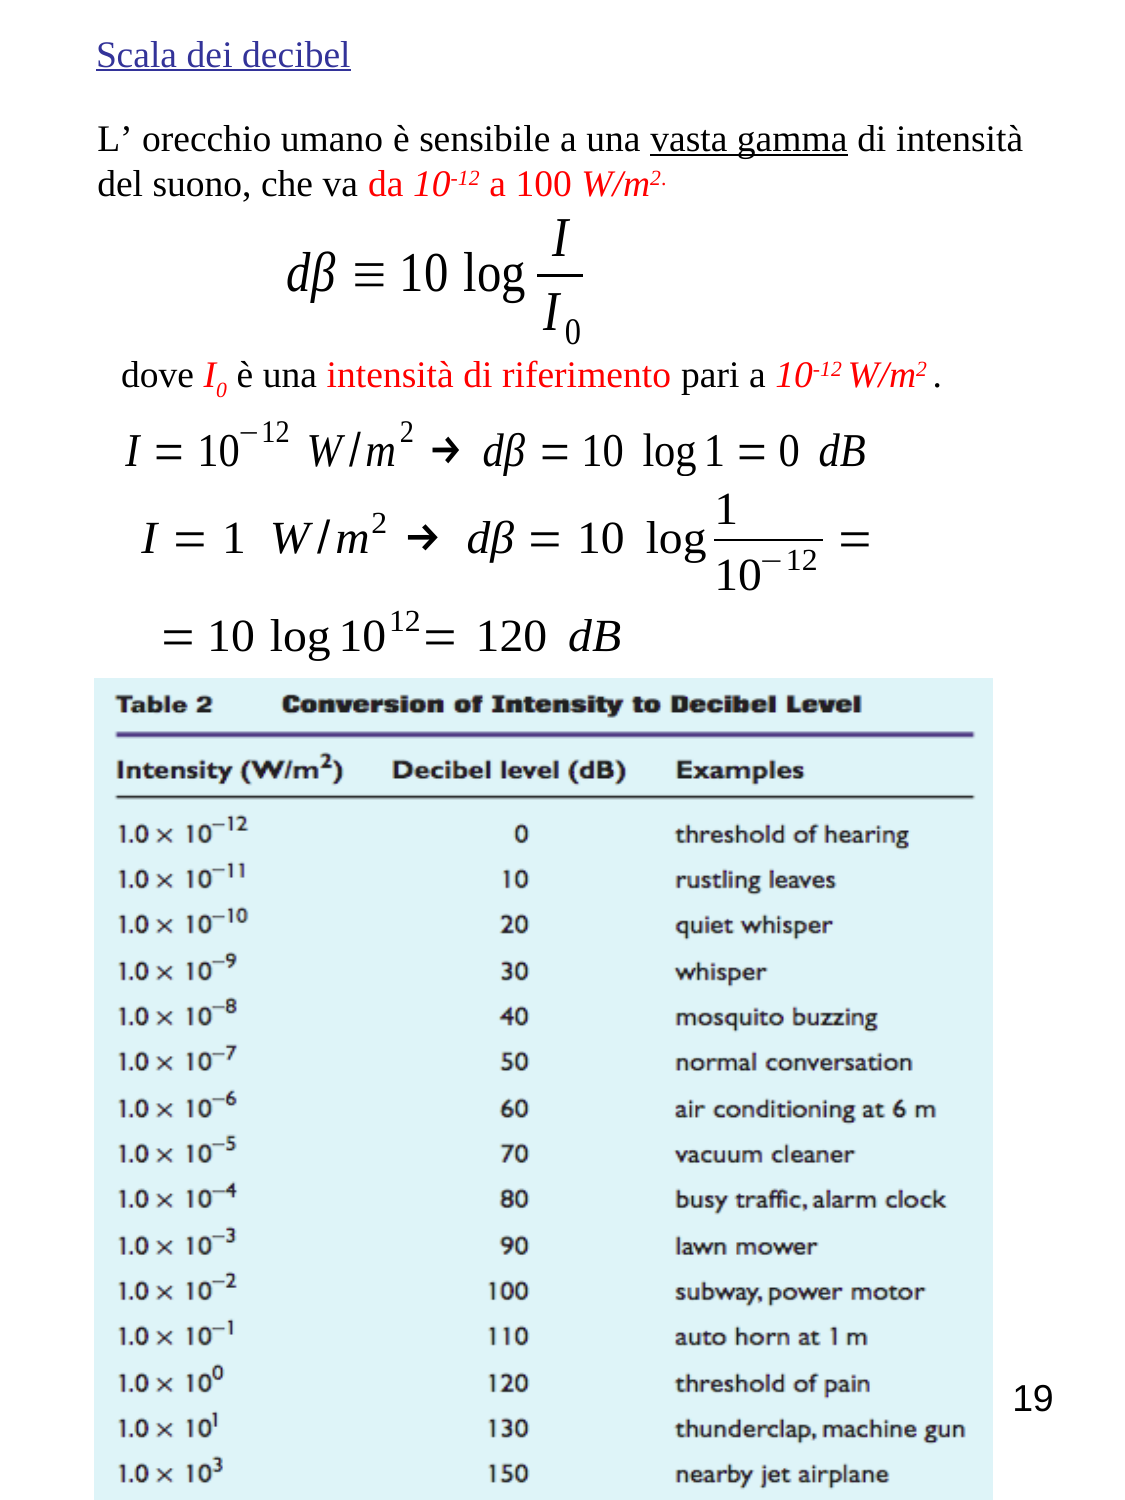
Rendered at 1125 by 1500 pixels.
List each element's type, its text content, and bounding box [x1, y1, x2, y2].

picture [94, 678, 993, 1500]
text_box dove I0 è una intensità di riferimento pari a 10-12 W/m2 . [106, 342, 958, 455]
chart [126, 484, 898, 662]
text_box Scala dei decibel [81, 22, 367, 83]
text_box L’ orecchio umano è sensibile a una vasta gamma di intensità del suono, che va da 10-12 a 100 W/m2. [82, 106, 1049, 212]
chart [112, 416, 882, 476]
chart [274, 206, 603, 355]
